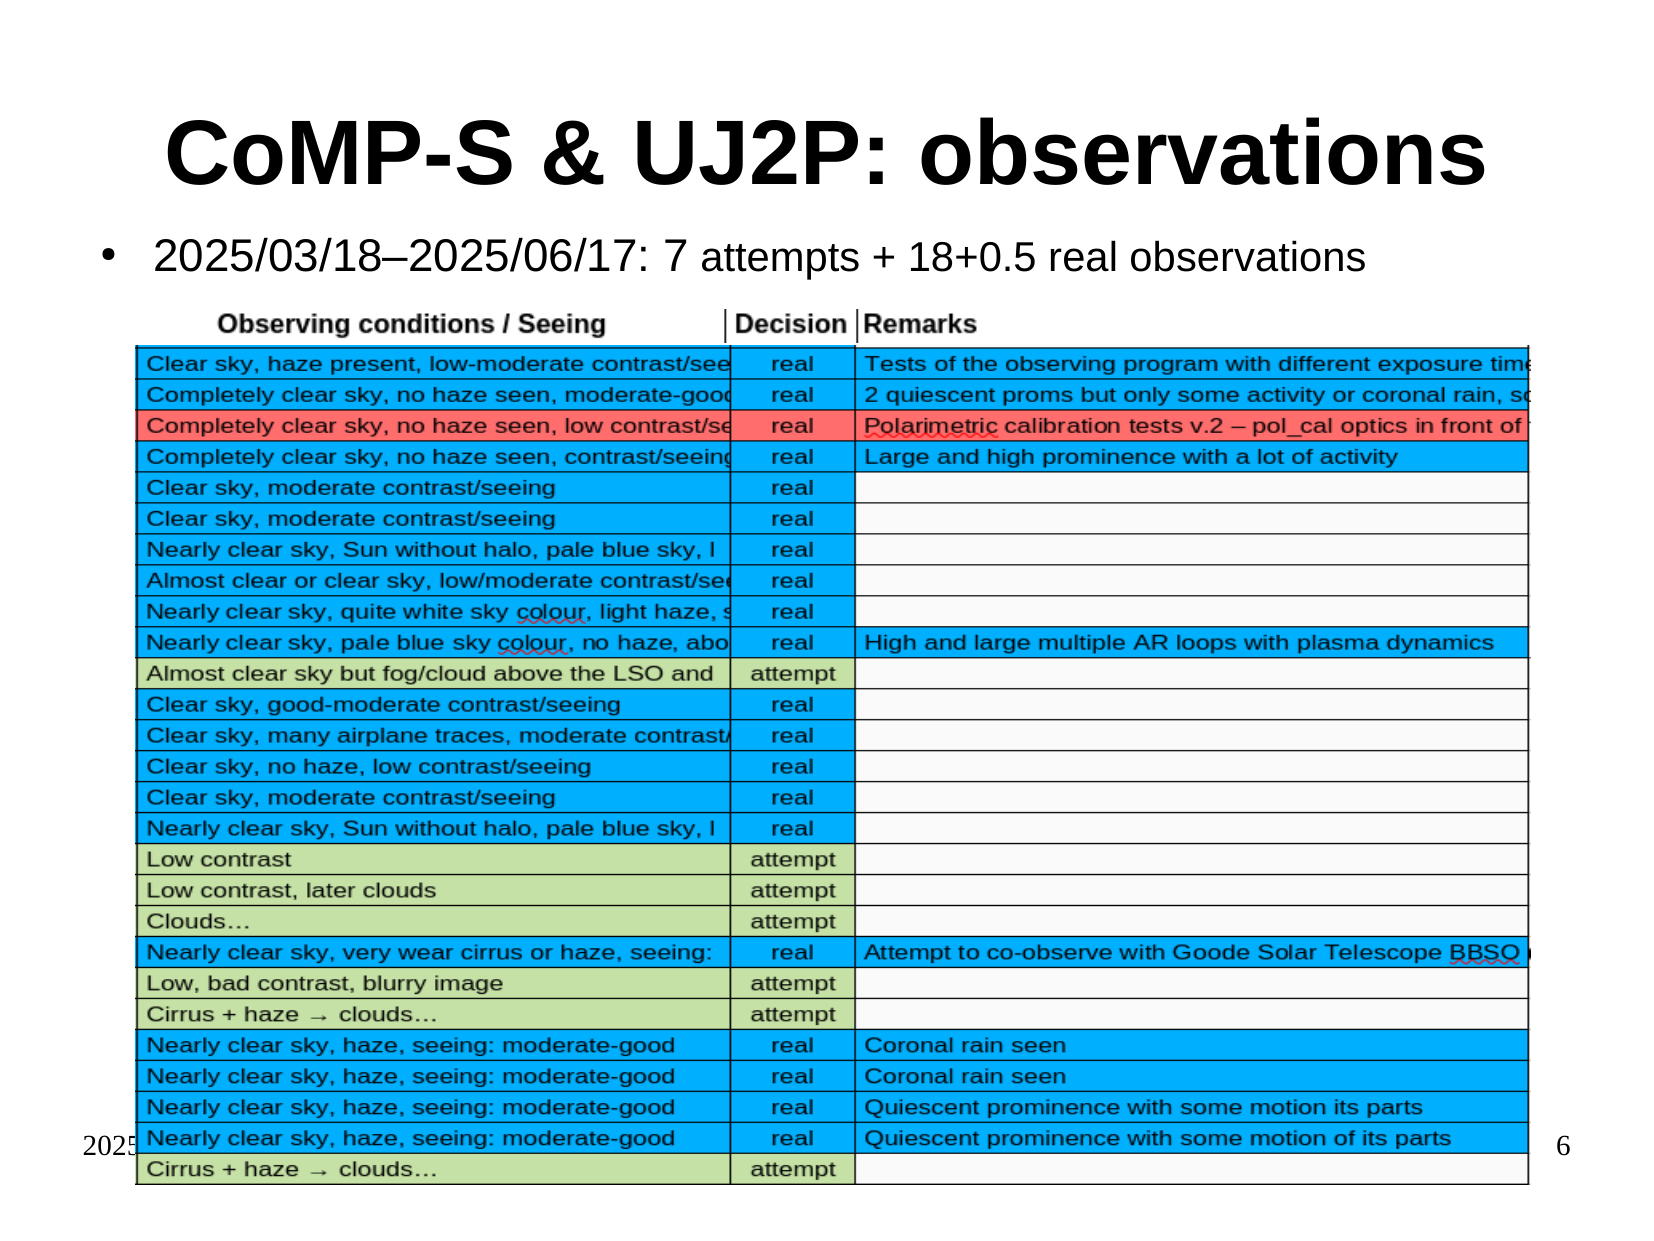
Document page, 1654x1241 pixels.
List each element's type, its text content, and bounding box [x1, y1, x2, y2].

list 2025/03/18–2025/06/17: 7 attempts + 18+0.5 real observations [82, 154, 1571, 1097]
title CoMP-S & UJ2P: observations [82, 49, 1571, 154]
picture [1450, 959, 1458, 964]
picture [1461, 959, 1474, 964]
picture [517, 650, 529, 654]
picture [532, 619, 545, 623]
picture [549, 619, 561, 623]
picture [134, 309, 1530, 343]
picture [500, 650, 512, 654]
picture [135, 345, 1531, 1186]
picture [1509, 960, 1519, 964]
